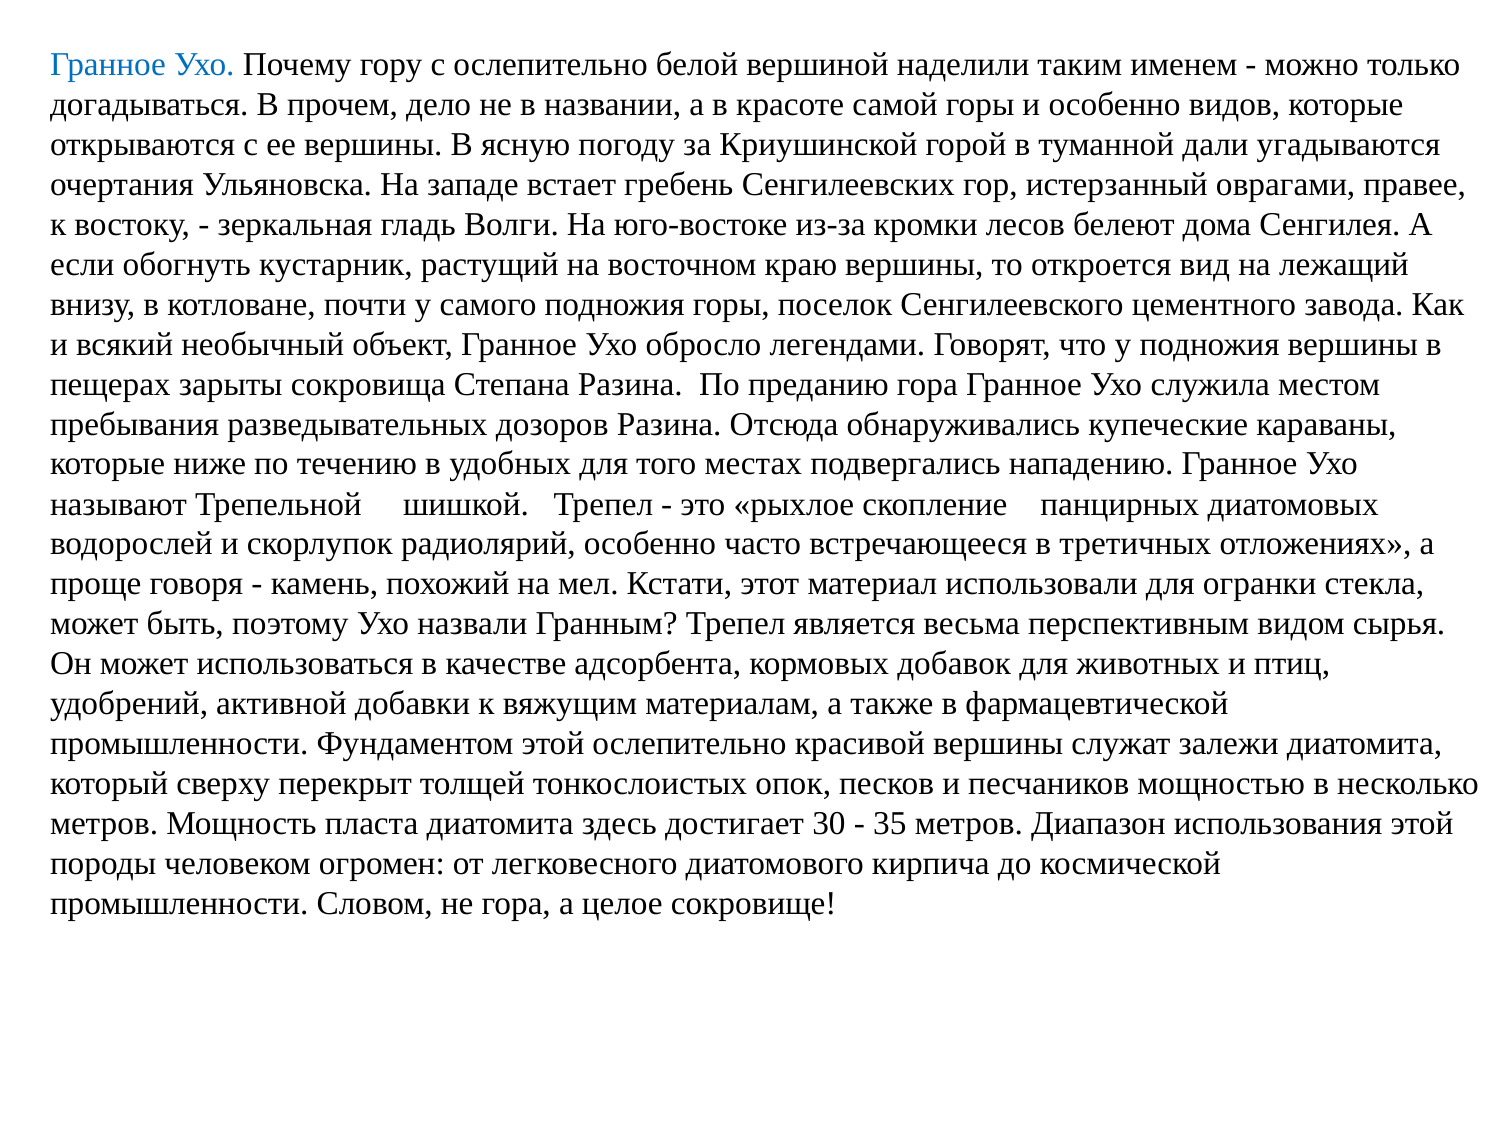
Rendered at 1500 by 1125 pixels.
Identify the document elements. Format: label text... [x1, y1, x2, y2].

text_box Гранное Ухо. Почему гору с ослепительно белой вершиной наделили таким именем - можно только догадываться. В прочем, дело не в названии, а в красоте самой горы и особенно видов, которые открываются с ее вершины. В ясную погоду за Криушинской горой в туманной дали угадываются очертания Ульяновска. На западе встает гребень Сенгилеевских гор, истерзанный оврагами, правее, к востоку, - зеркальная гладь Волги. На юго-востоке из-за кромки лесов белеют дома Сенгилея. А если обогнуть кустарник, растущий на восточном краю вершины, тo откроется вид на лежащий внизу, в котловане, почти у самого подножия горы, поселок Сенгилеевского цементного завода. Как и всякий необычный объект, Гранное Ухо обросло легендами. Говорят, что у подножия вершины в пещерах зарыты сокровища Степана Разина. По преданию гора Гранное Ухо служила местом пребывания разведывательных дозоров Разина. Отсюда обнаруживались купеческие караваны, которые ниже по течению в удобных для того местах подвергались нападению. Гранное Ухо называют Трепельной шишкой. Трепел - это «рыхлое скопление панцирных диатомовых водорослей и скорлупок радиолярий, особенно часто встречающееся в третичных отложениях», а проще говоря - камень, похожий на мел. Кстати, этот материал использовали для огранки стекла, может быть, поэтому Ухо назвали Гранным? Трепел является весьма перспективным видом сырья. Он может использоваться в качестве адсорбента, кормовых добавок для животных и птиц, удобрений, активной добавки к вяжущим материалам, а также в фармацевтической промышленности. Фундаментом этой ослепительно красивой вершины служат залежи диатомита, который сверху перекрыт толщей тонкослоистых опок, песков и песчаников мощностью в несколько метров. Мощность пласта диатомита здесь достигает 30 - 35 метров. Диапазон использования этой породы человеком огромен: от легковесного диатомового кирпича до космической промышленности. Словом, не гора, а целое сокровище! [35, 35, 1500, 929]
